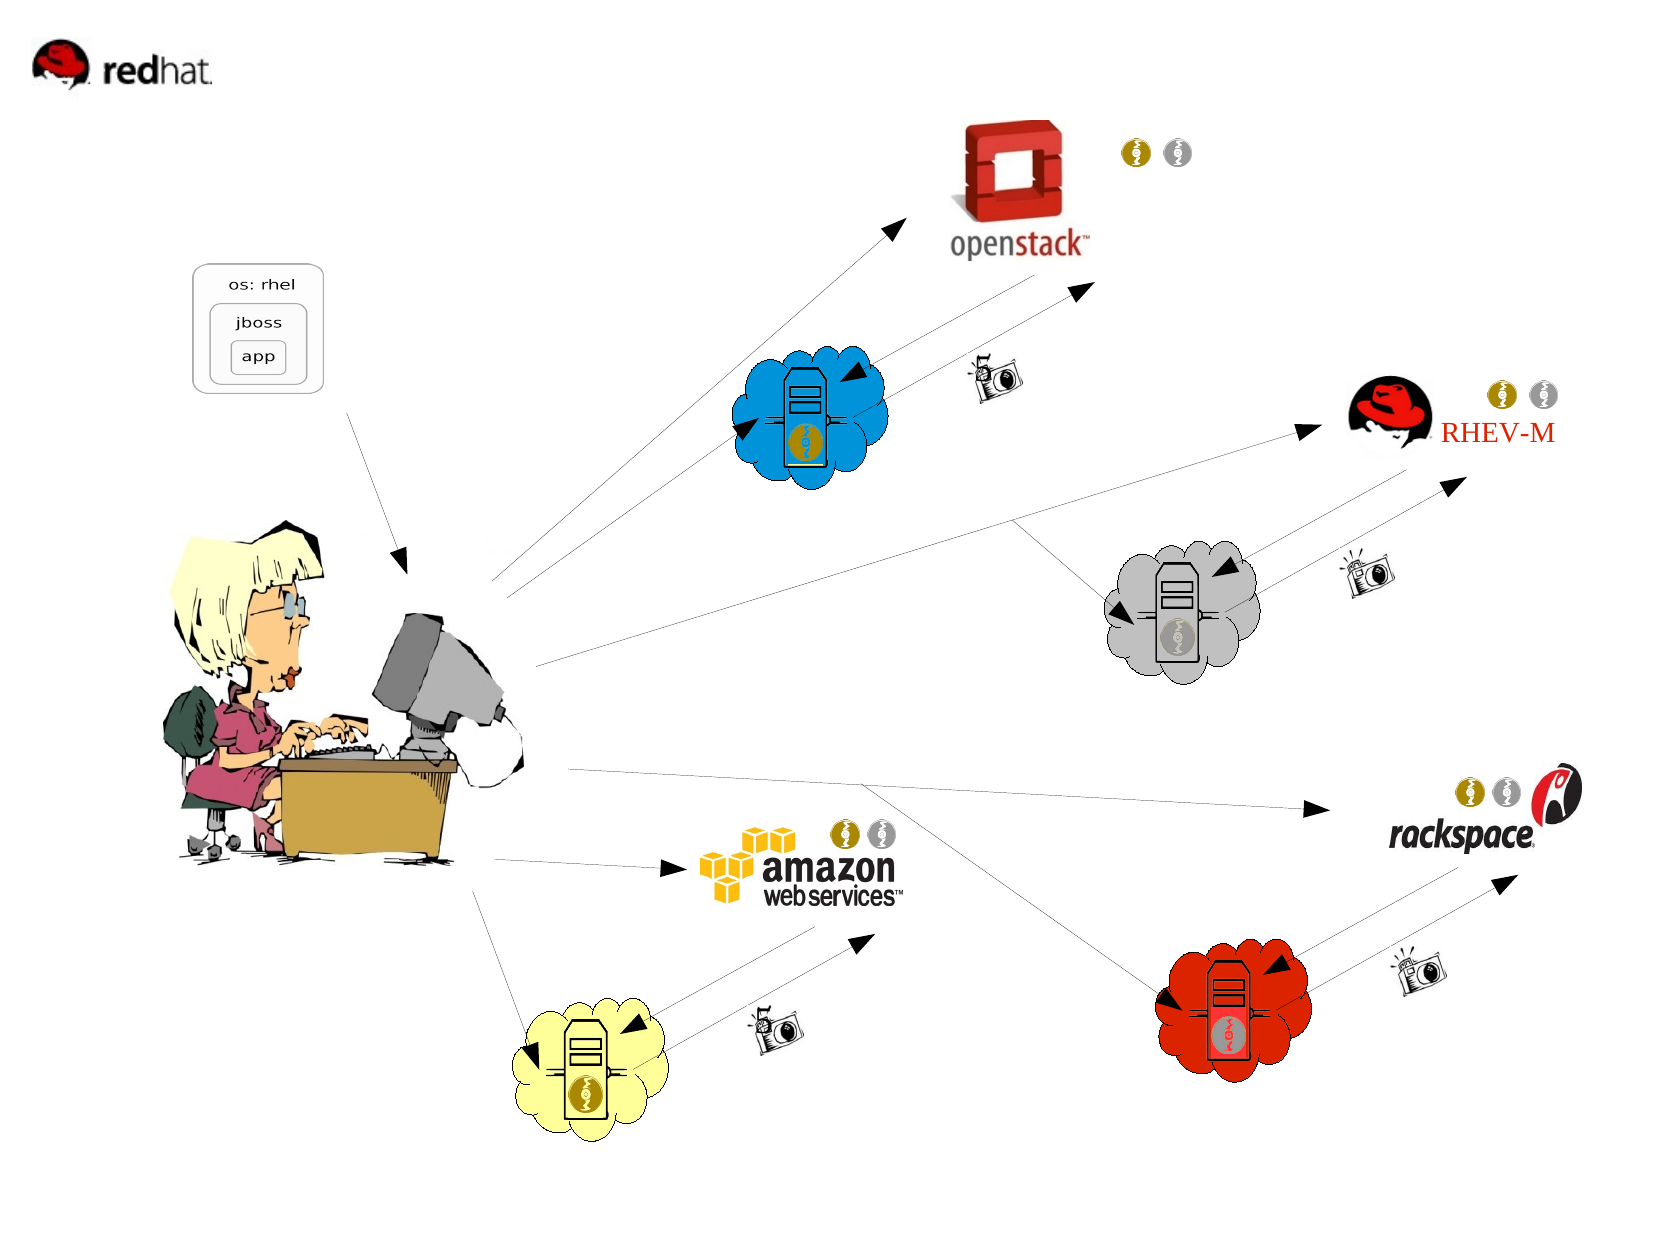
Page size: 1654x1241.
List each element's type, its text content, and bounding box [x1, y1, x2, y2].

picture [1163, 138, 1192, 167]
text_box 5 [1397, 940, 1417, 946]
picture [700, 819, 903, 906]
picture [1487, 380, 1517, 409]
text_box 5 [973, 347, 993, 394]
picture [1390, 946, 1447, 997]
picture [967, 353, 1023, 404]
picture [1339, 548, 1395, 599]
text_box [1160, 656, 1195, 661]
picture [546, 1019, 627, 1120]
text_box [836, 365, 889, 472]
text_box [568, 1066, 603, 1075]
text_box RHEV-M [1440, 416, 1569, 461]
picture [1346, 373, 1434, 459]
picture [1189, 960, 1270, 1061]
picture [789, 401, 821, 414]
picture [1137, 562, 1219, 663]
text_box [1155, 939, 1312, 1083]
picture [789, 386, 821, 398]
text_box [1104, 541, 1261, 685]
picture [1529, 380, 1558, 409]
picture [789, 424, 822, 460]
text_box [1211, 1007, 1246, 1016]
picture [950, 120, 1090, 261]
text_box [568, 1113, 603, 1118]
text_box [1160, 609, 1195, 618]
text_box 5 [754, 999, 774, 1046]
picture [31, 37, 212, 98]
text_box [512, 998, 669, 1142]
picture [1389, 763, 1582, 854]
text_box [732, 346, 870, 490]
picture [747, 1005, 804, 1056]
text_box 5 [1346, 542, 1365, 548]
picture [1121, 138, 1151, 167]
picture [163, 520, 524, 866]
text_box [788, 415, 823, 423]
picture [766, 378, 846, 467]
picture [192, 263, 324, 394]
text_box [1211, 1054, 1246, 1058]
